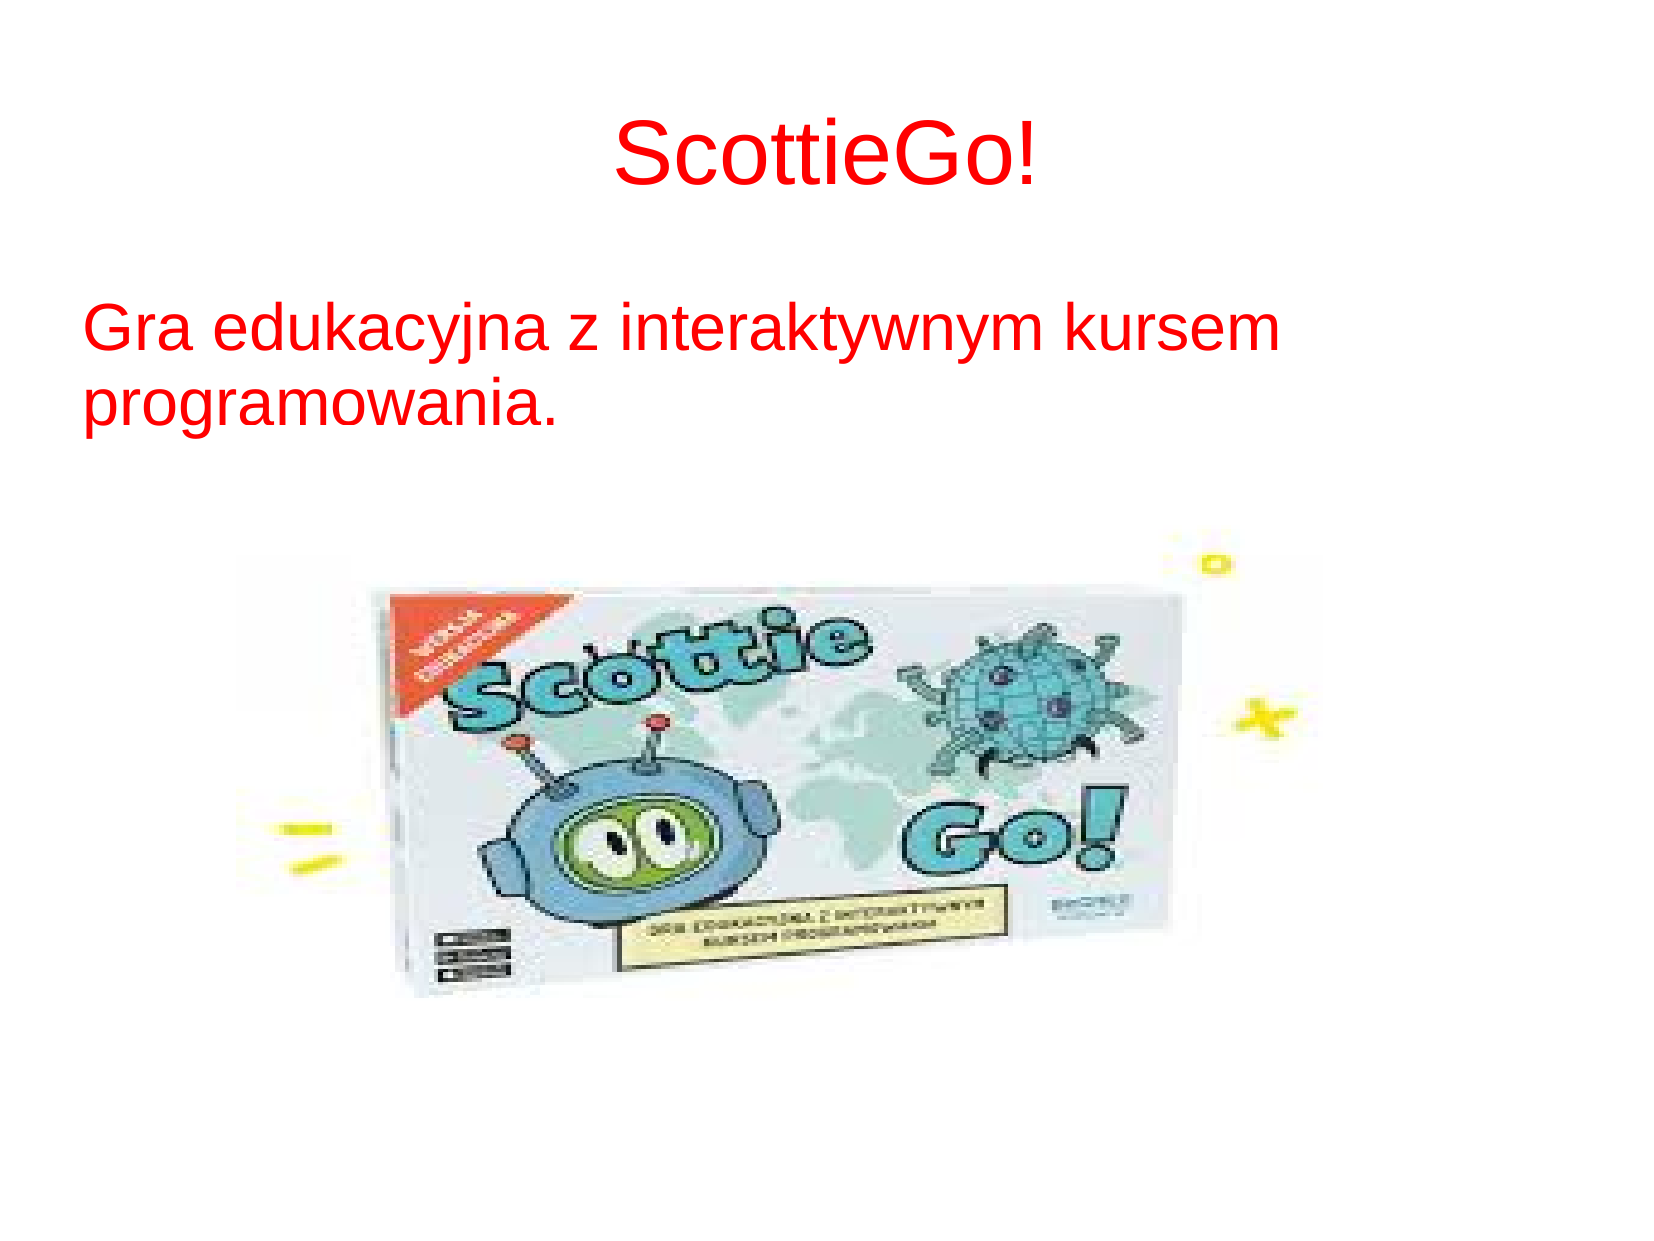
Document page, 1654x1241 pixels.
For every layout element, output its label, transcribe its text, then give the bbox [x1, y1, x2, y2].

picture [236, 425, 1323, 1158]
list Gra edukacyjna z interaktywnym kursem programowania. [82, 290, 1571, 1109]
title ScottieGo! [82, 49, 1571, 257]
